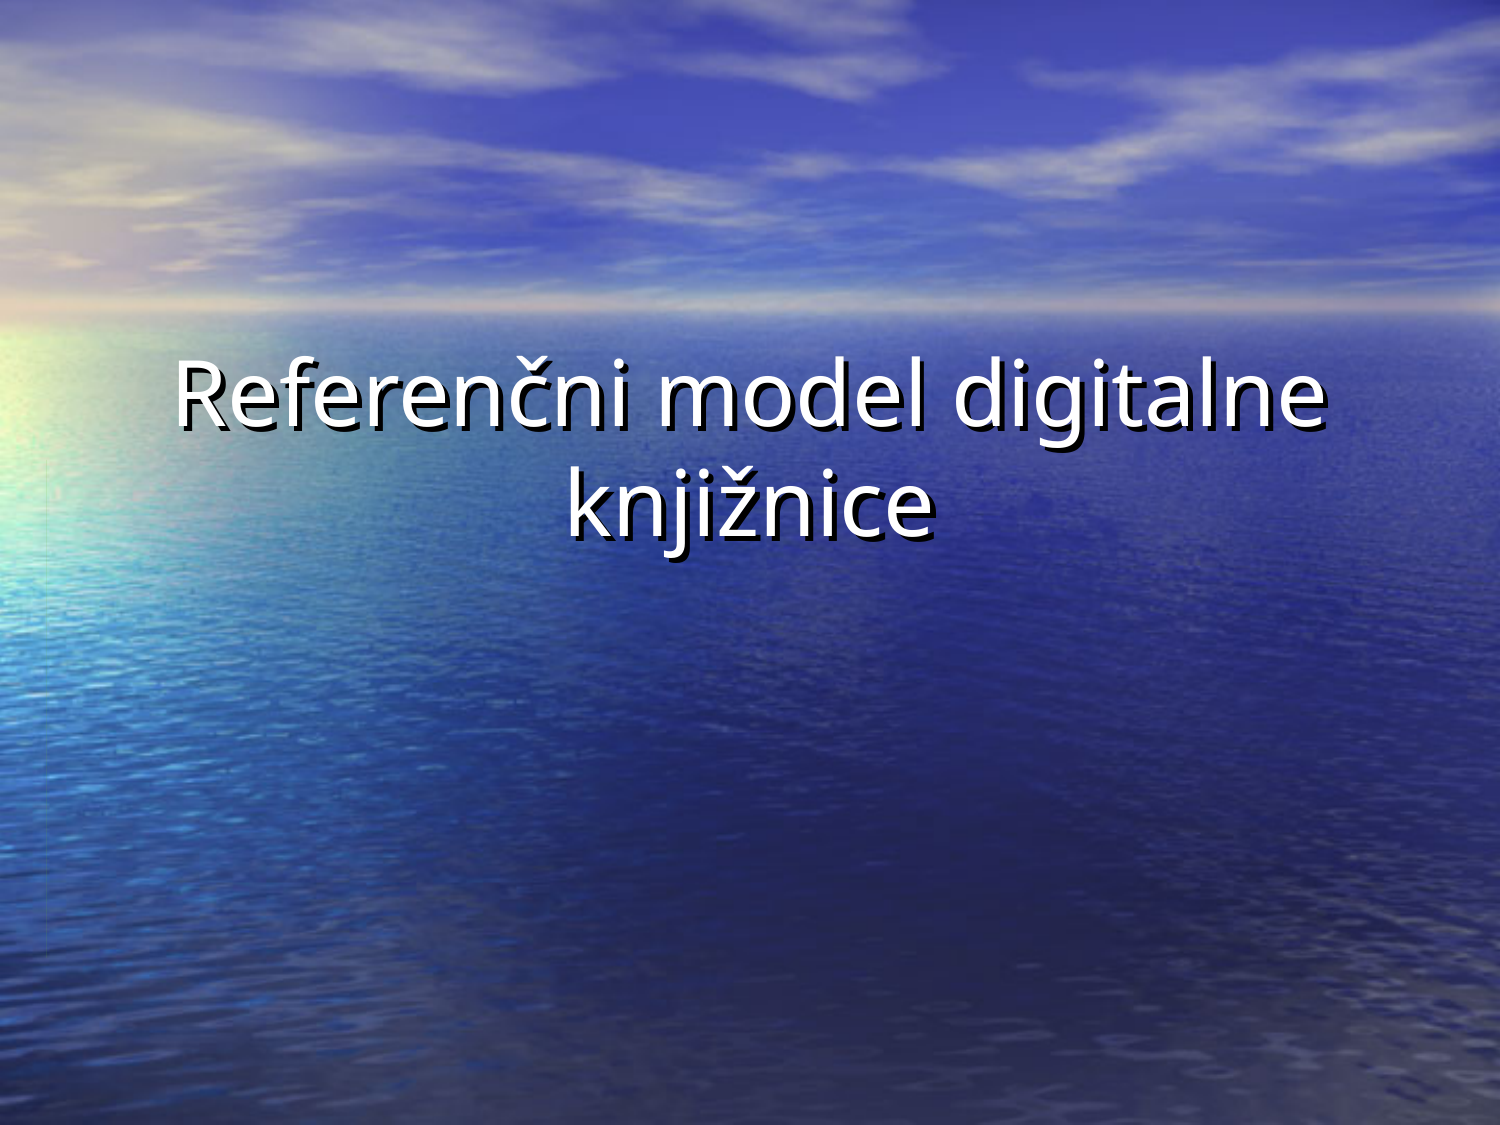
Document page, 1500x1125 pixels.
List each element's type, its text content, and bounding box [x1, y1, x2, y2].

picture [0, 0, 1500, 1125]
title Referenčni model digitalne knjižnice [112, 327, 1388, 563]
